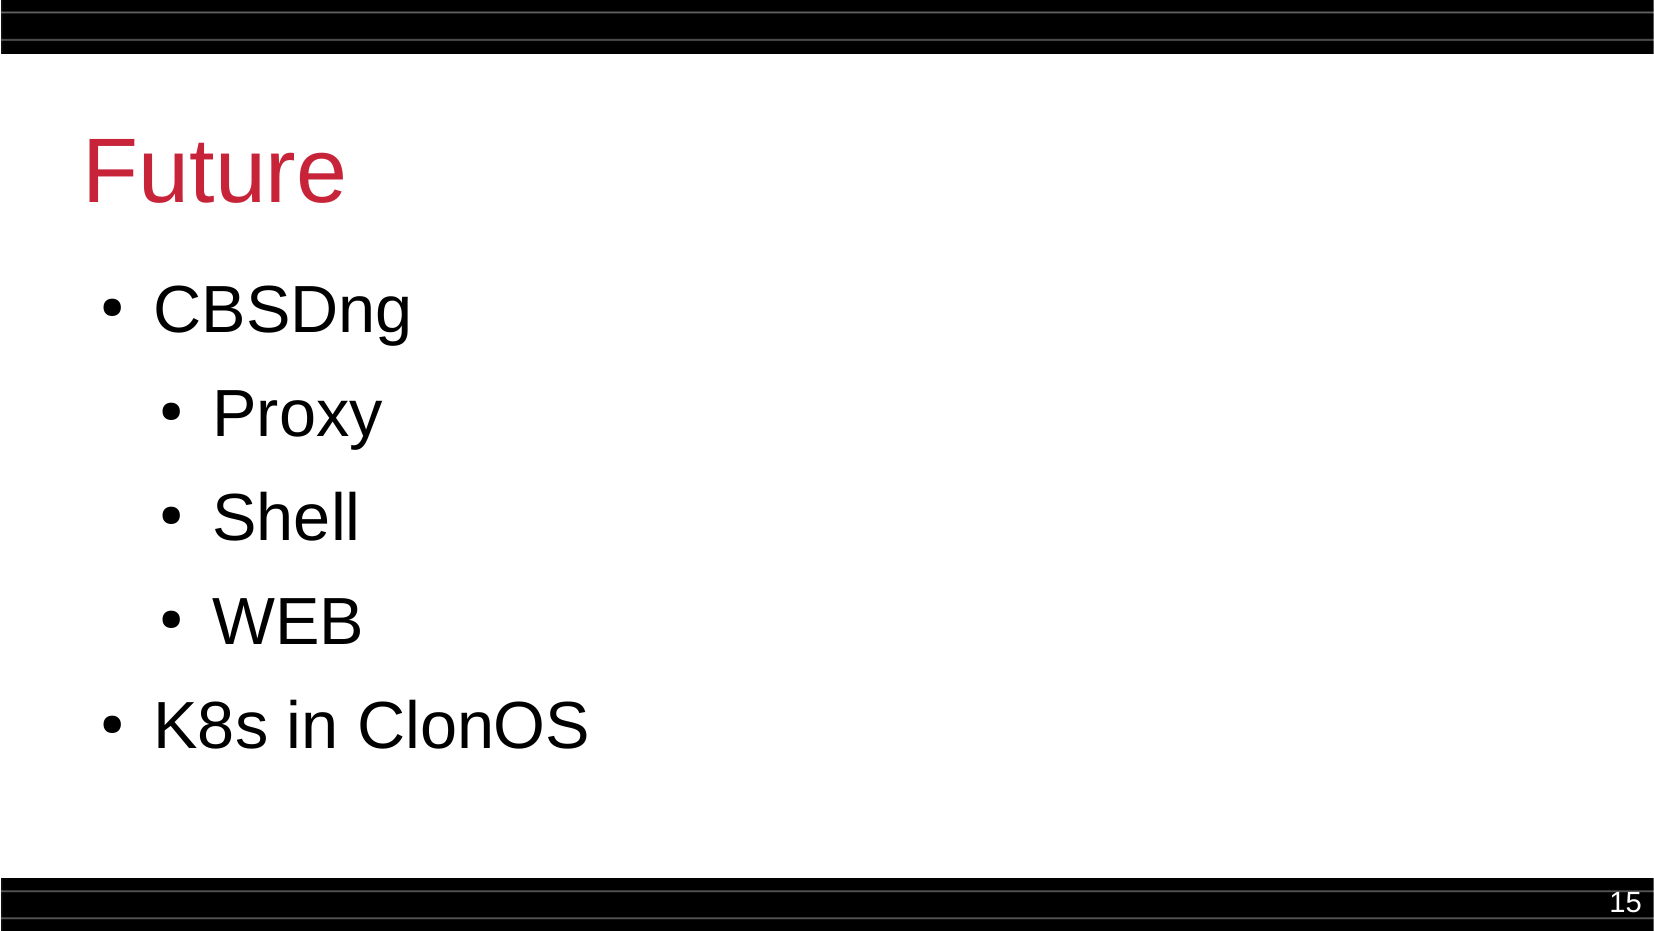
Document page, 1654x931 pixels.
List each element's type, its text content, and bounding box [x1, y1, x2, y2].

title Future [82, 92, 1571, 249]
picture [1, 0, 1654, 54]
list CBSDng Proxy Shell WEB K8s in ClonOS [82, 271, 1571, 851]
picture [1, 878, 1654, 931]
